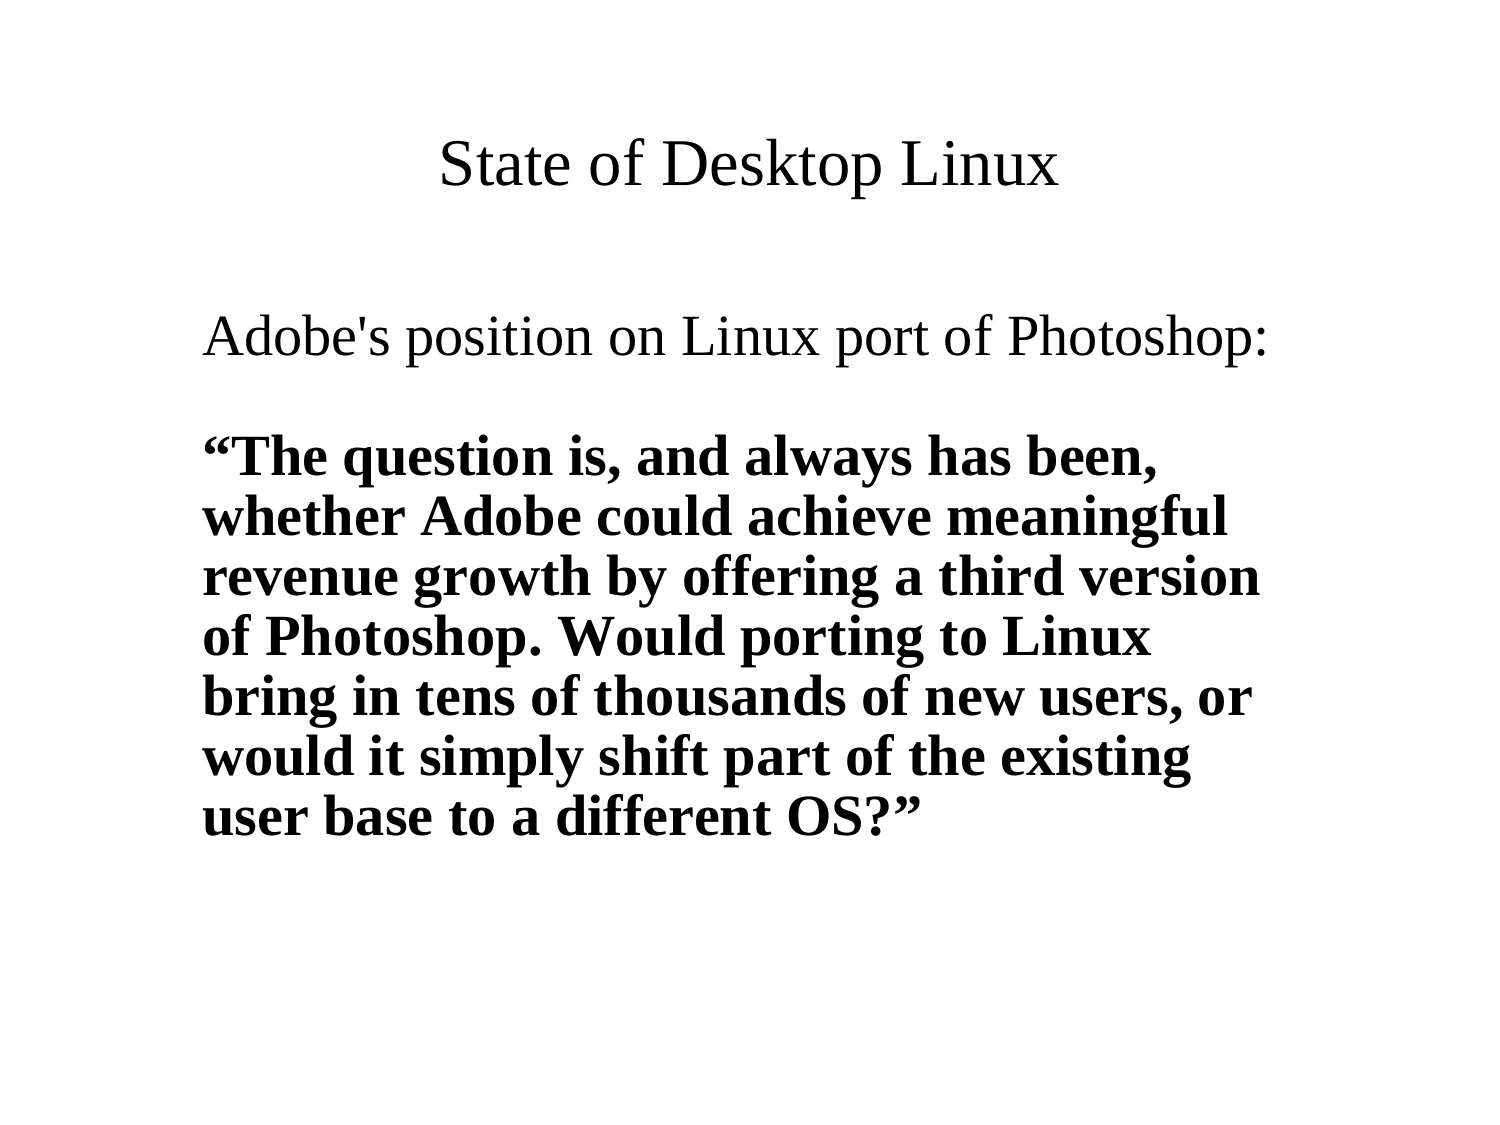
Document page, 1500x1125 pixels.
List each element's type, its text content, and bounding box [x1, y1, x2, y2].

title State of Desktop Linux [112, 99, 1388, 226]
text_box Adobe's position on Linux port of Photoshop: “The question is, and always has been, whether Adobe could achieve meaningful revenue growth by offering a third version of Photoshop. Would porting to Linux bring in tens of thousands of new users, or would it simply shift part of the existing user base to a different OS?” [187, 299, 1313, 938]
